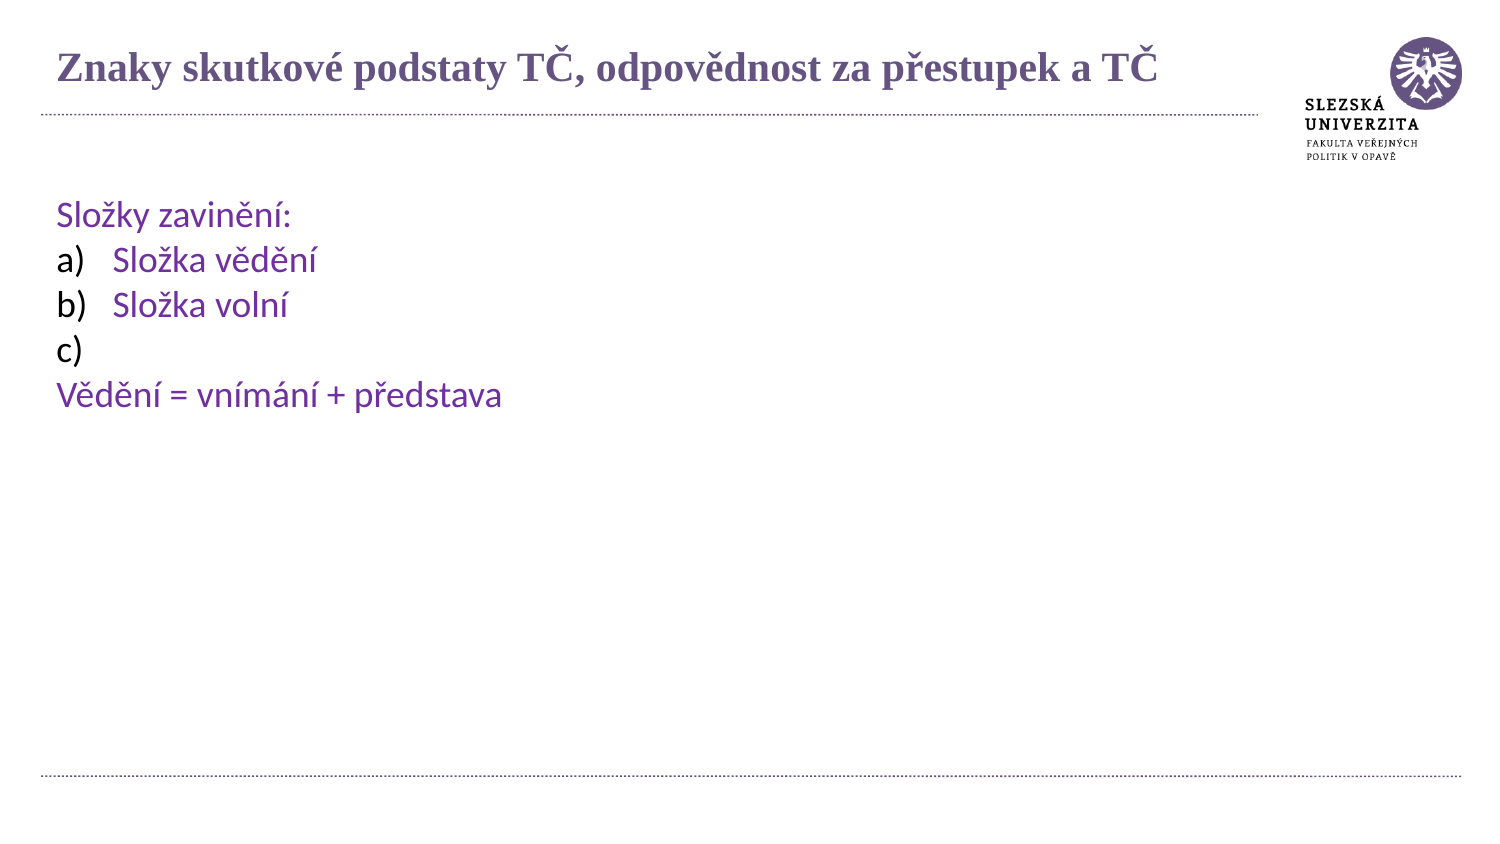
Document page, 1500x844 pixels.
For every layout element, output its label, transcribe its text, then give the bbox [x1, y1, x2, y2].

text_box Složky zavinění: Složka vědění Složka volní Vědění = vnímání + představa [41, 137, 1276, 425]
title Znaky skutkové podstaty TČ, odpovědnost za přestupek a TČ [41, 32, 1325, 116]
